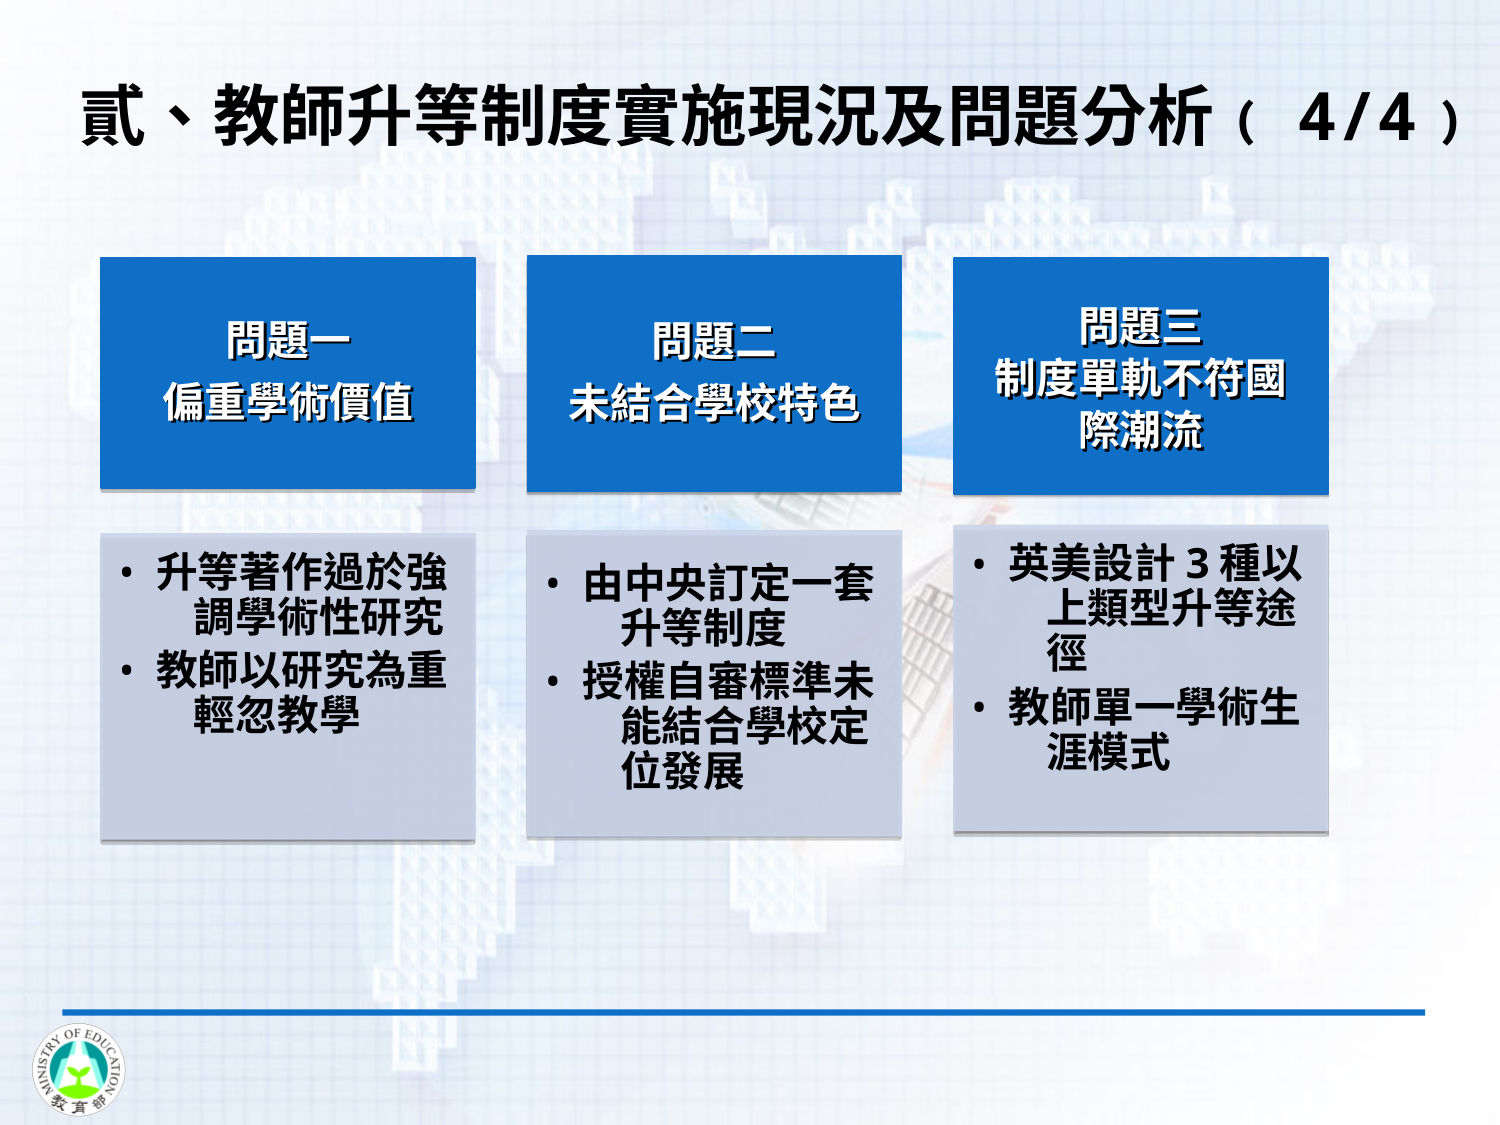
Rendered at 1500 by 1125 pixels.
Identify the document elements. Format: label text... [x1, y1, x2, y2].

text_box 問題一 偏重學術價值 [101, 257, 476, 488]
text_box 問題三 制度單軌不符國際潮流 [953, 258, 1328, 494]
text_box 英美設計3種以上類型升等途徑 教師單一學術生涯模式 [953, 525, 1328, 831]
text_box 升等著作過於強調學術性研究 教師以研究為重輕忽教學 [101, 533, 476, 839]
text_box 由中央訂定一套升等制度 授權自審標準未能結合學校定位發展 [527, 530, 902, 836]
text_box 問題二 未結合學校特色 [527, 256, 902, 492]
text_box 貳、教師升等制度實施現況及問題分析﹙4/4﹚ [65, 66, 1499, 161]
